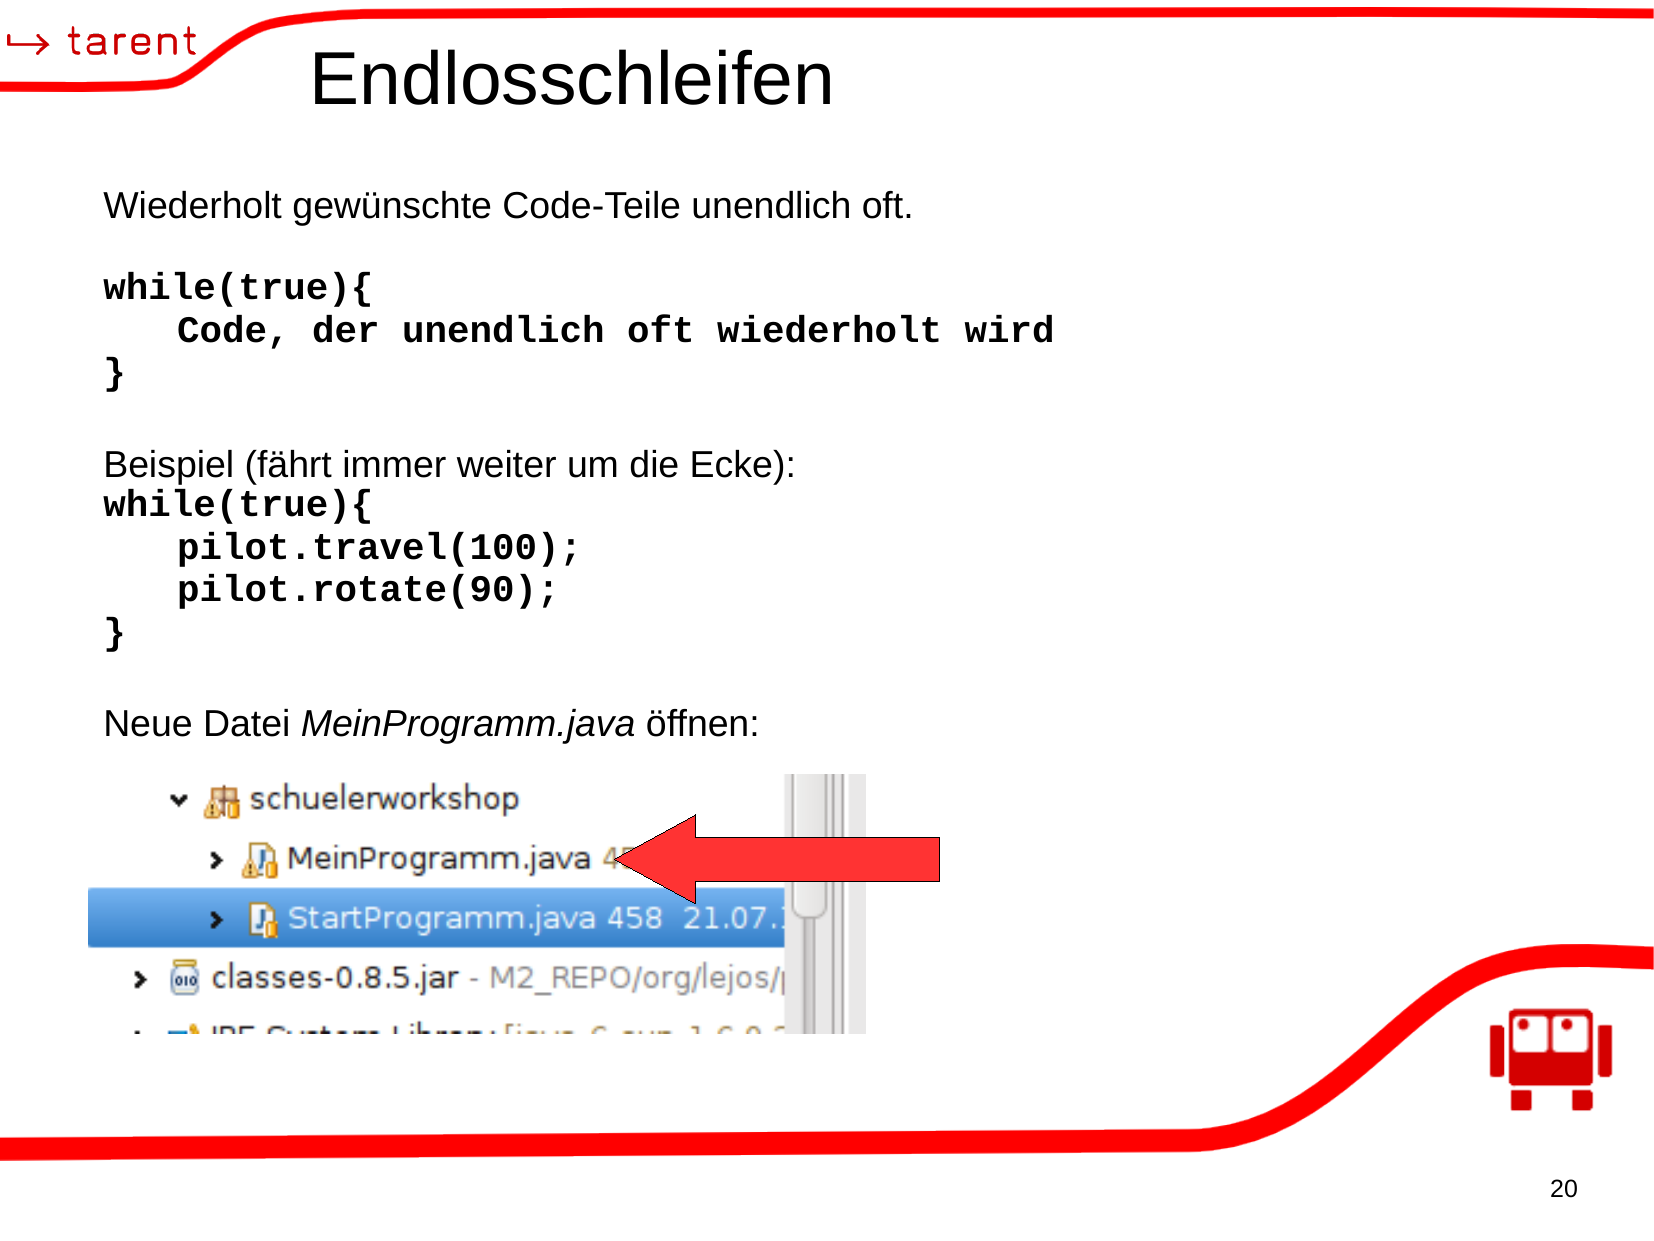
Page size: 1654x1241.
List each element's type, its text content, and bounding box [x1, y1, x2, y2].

text_box [614, 814, 940, 904]
text_box Wiederholt gewünschte Code-Teile unendlich oft. while(true){ Code, der unendlich oft wiederholt wird } Beispiel (fährt immer weiter um die Ecke): while(true){ pilot.travel(100); pilot.rotate(90); } Neue Datei MeinProgramm.java öffnen: [88, 177, 1536, 753]
picture [0, 7, 1654, 92]
text_box Endlosschleifen [295, 29, 1654, 148]
picture [0, 774, 1654, 1161]
